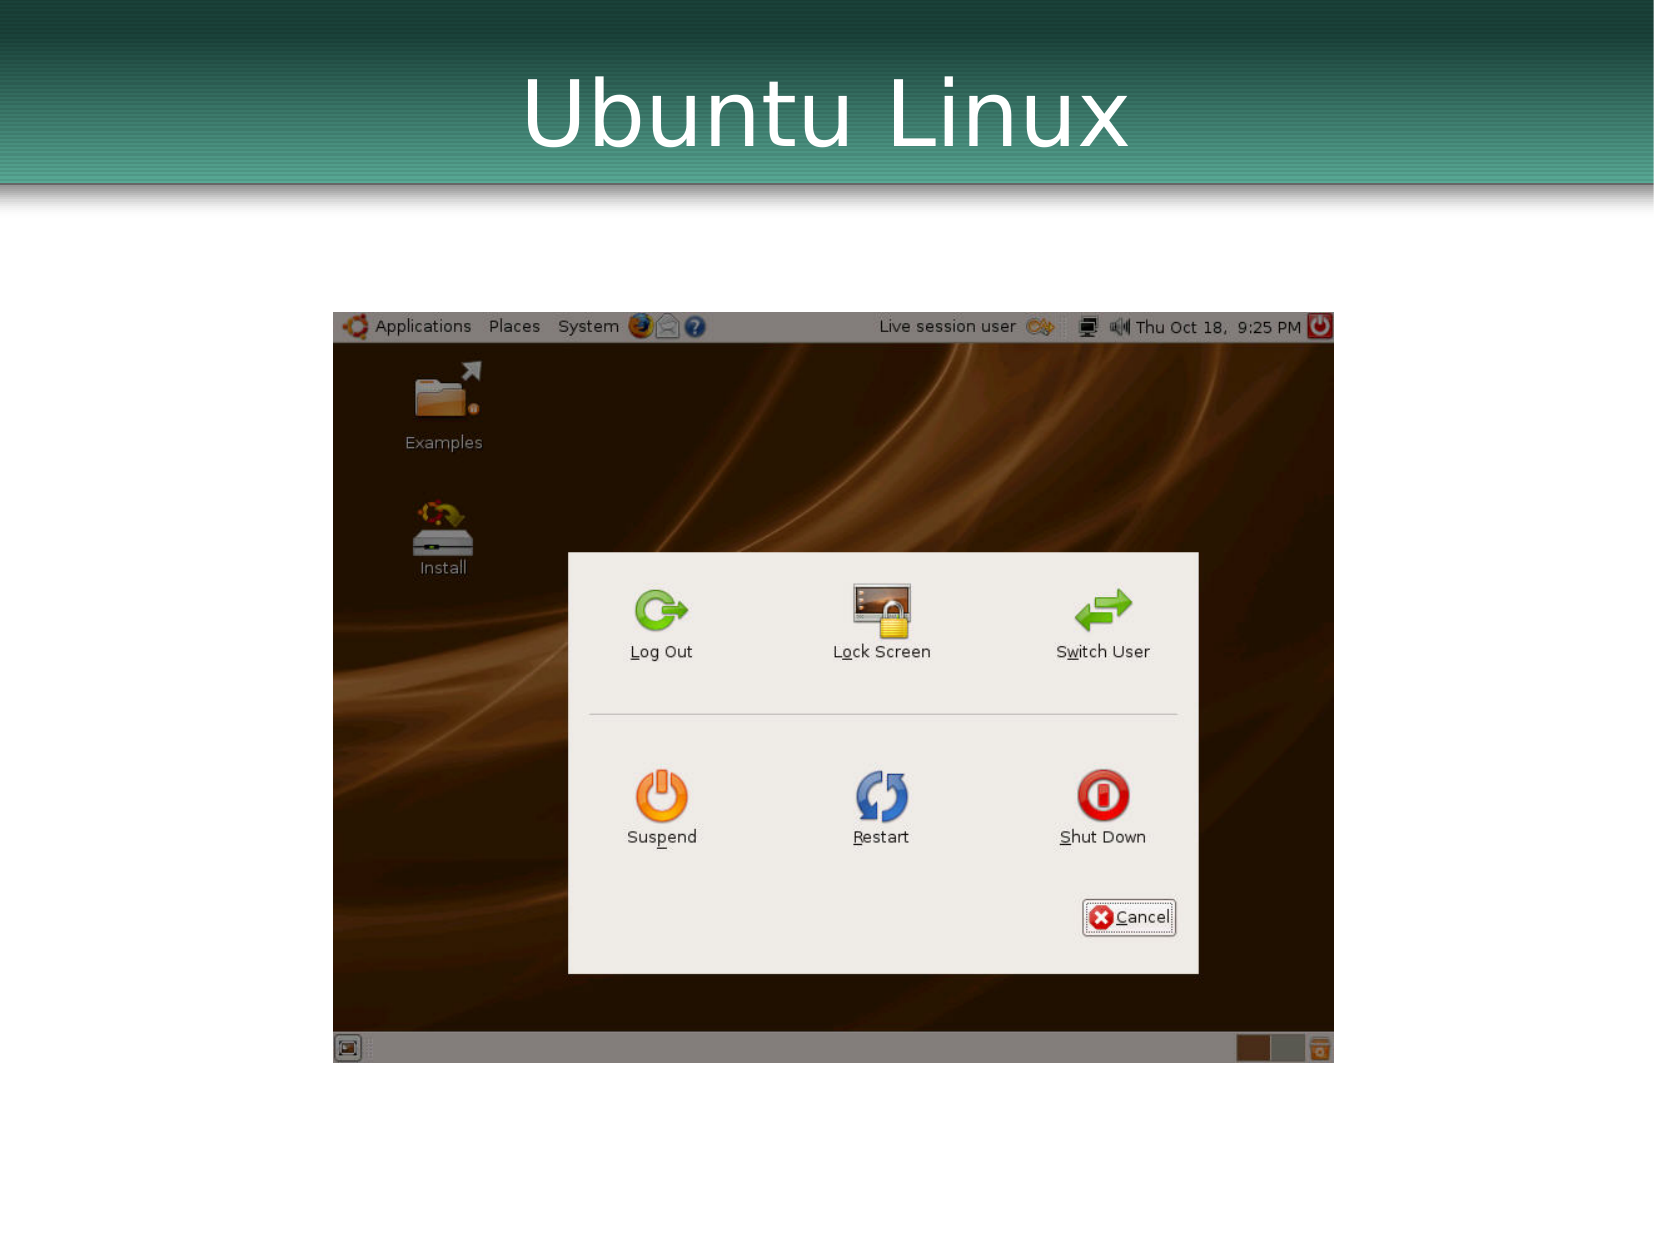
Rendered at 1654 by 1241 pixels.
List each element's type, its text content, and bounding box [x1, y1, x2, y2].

picture [0, 0, 1654, 225]
title Ubuntu Linux [82, 11, 1571, 219]
picture [333, 312, 1334, 1063]
